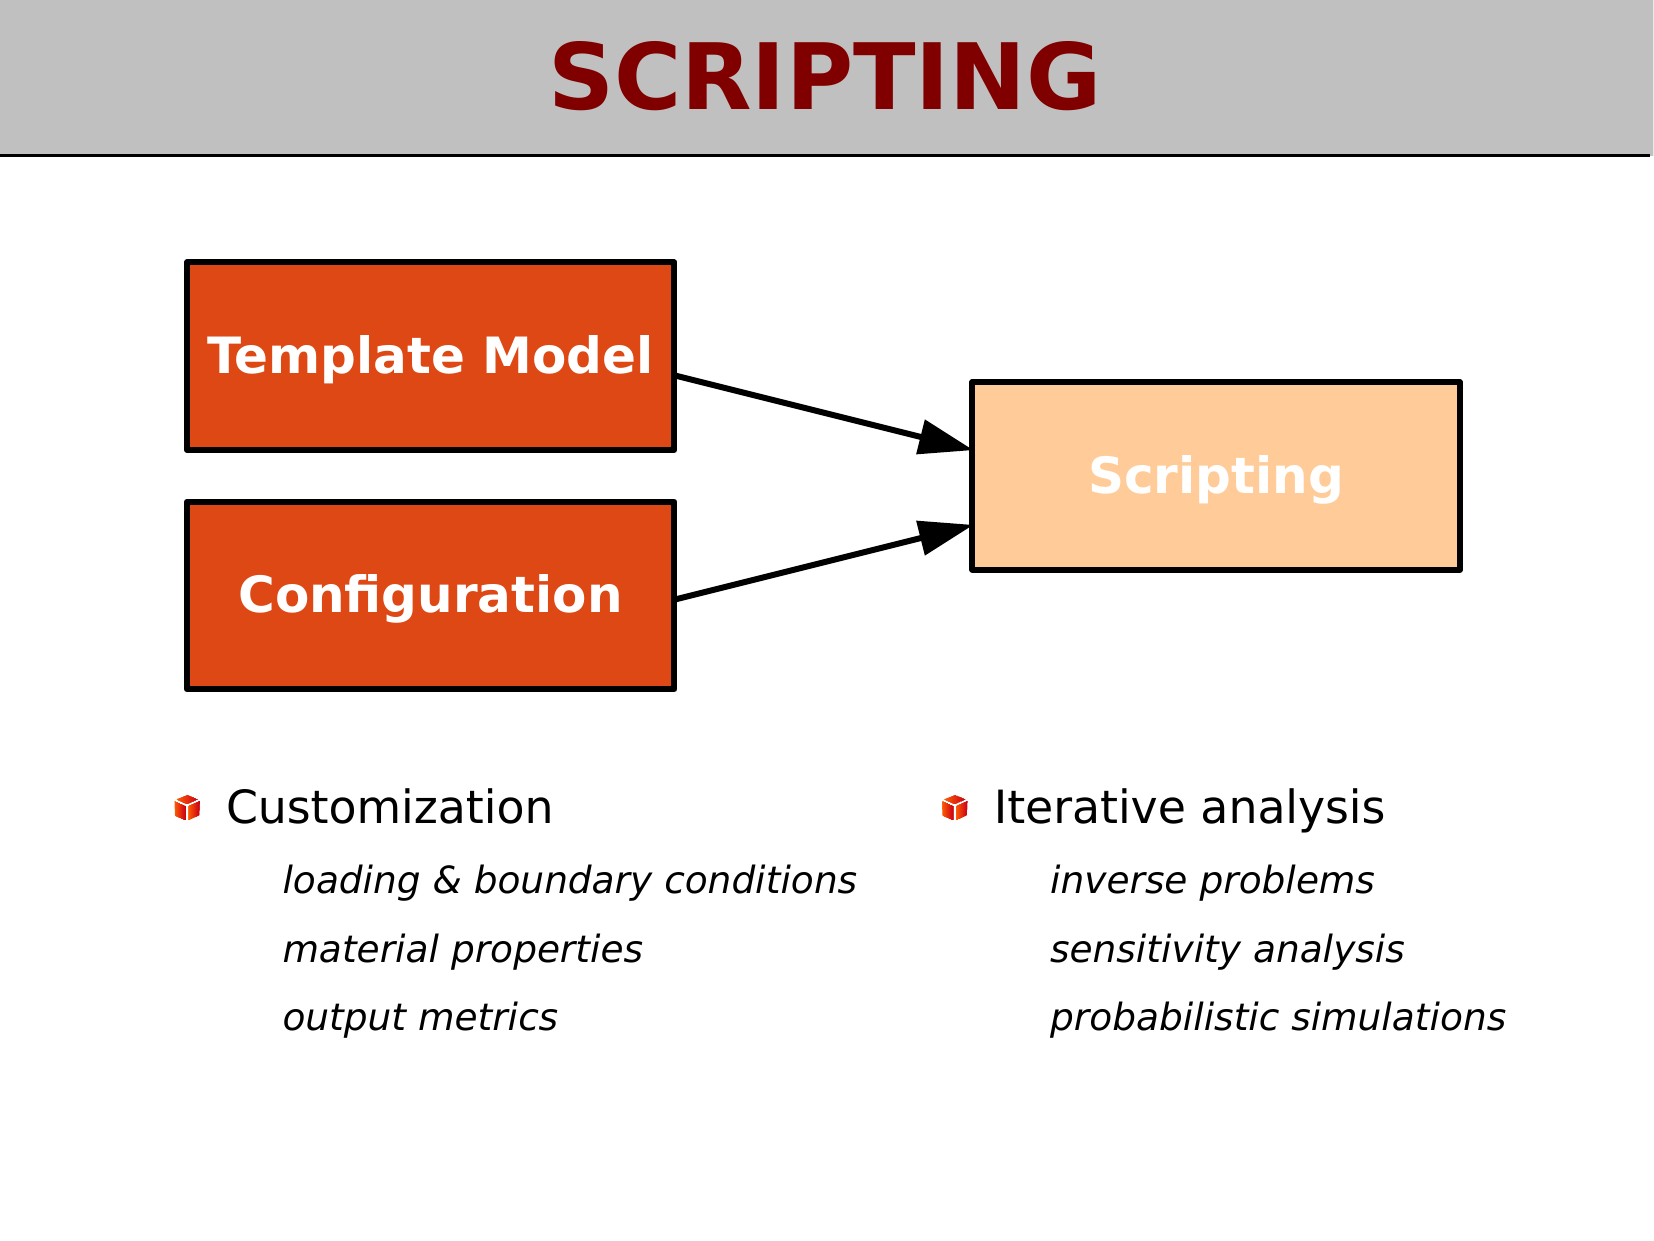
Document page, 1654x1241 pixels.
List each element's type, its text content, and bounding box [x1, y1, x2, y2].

text_box Scripting [972, 382, 1460, 570]
text_box Template Model [186, 262, 675, 450]
text_box Configuration [186, 501, 675, 690]
text_box Customization loading & boundary conditions material properties output metrics [158, 773, 901, 1118]
text_box [0, 0, 1654, 156]
text_box Iterative analysis inverse problems sensitivity analysis probabilistic simulations [926, 773, 1576, 1118]
text_box SCRIPTING [0, 24, 1651, 132]
